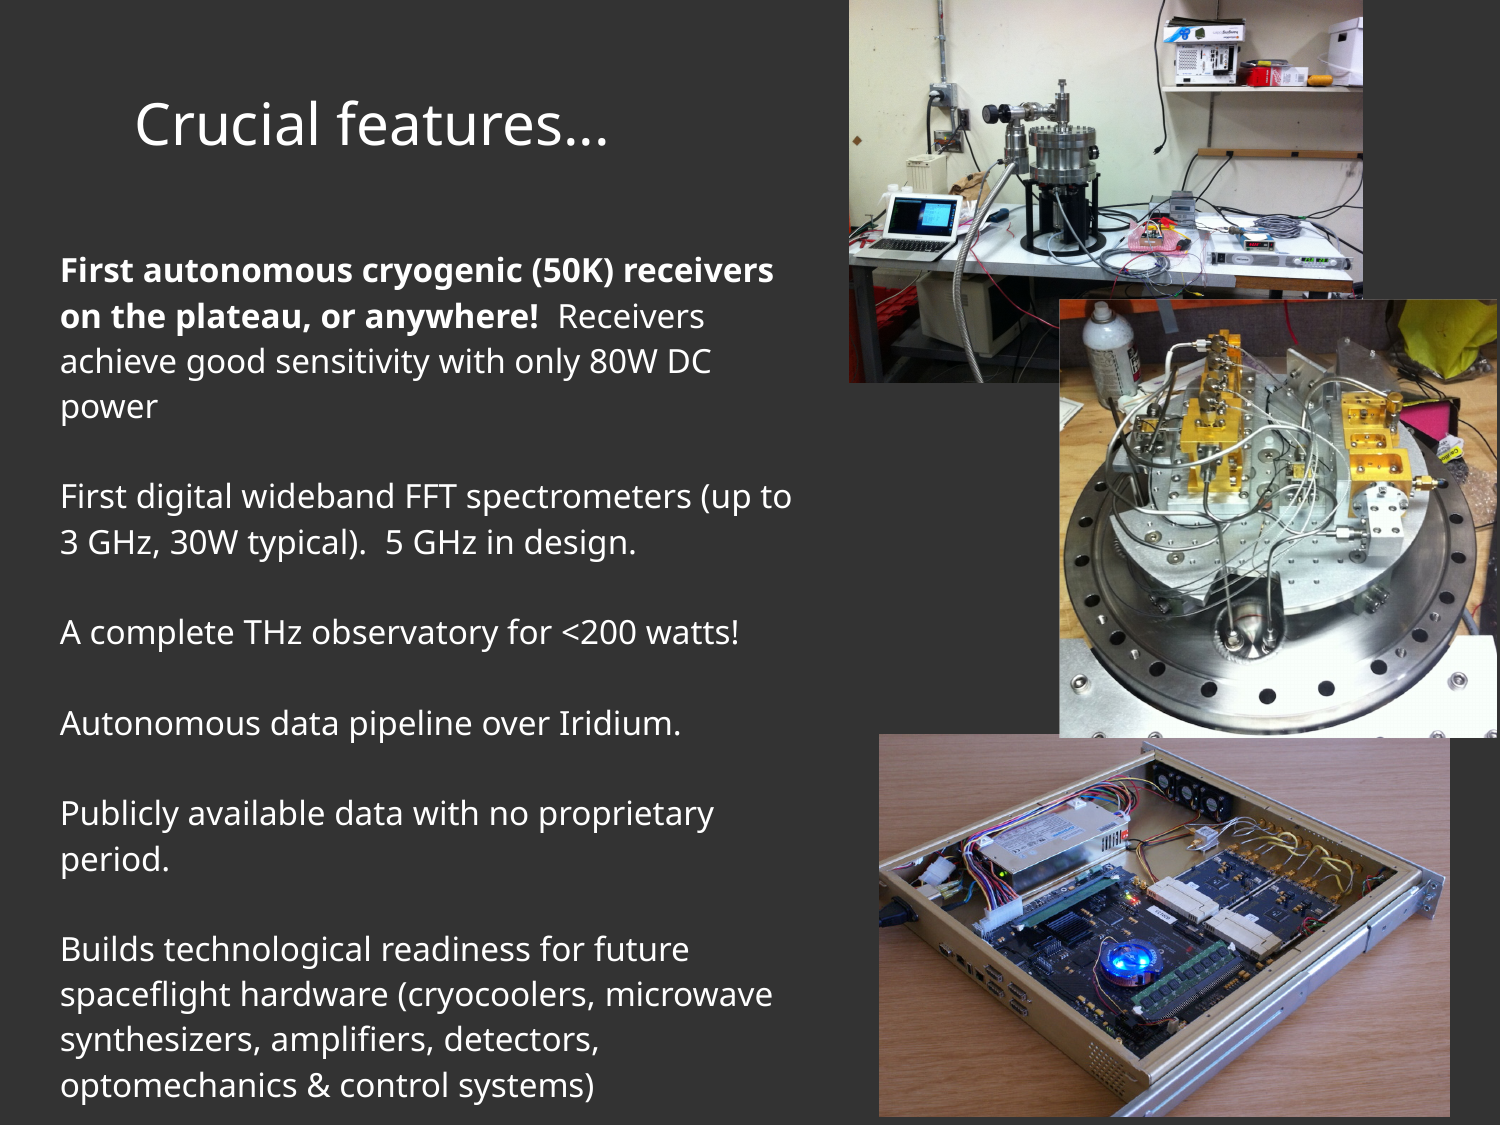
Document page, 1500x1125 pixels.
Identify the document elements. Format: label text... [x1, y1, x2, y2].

text_box Crucial features... [119, 80, 721, 165]
picture [849, 0, 1497, 1117]
text_box First autonomous cryogenic (50K) receivers on the plateau, or anywhere! Receivers achieve good sensitivity with only 80W DC power First digital wideband FFT spectrometers (up to 3 GHz, 30W typical). 5 GHz in design. A complete THz observatory for <200 watts! Autonomous data pipeline over Iridium. Publicly available data with no proprietary period. Builds technological readiness for future spaceflight hardware (cryocoolers, microwave synthesizers, amplifiers, detectors, optomechanics & control systems) [45, 239, 834, 1036]
